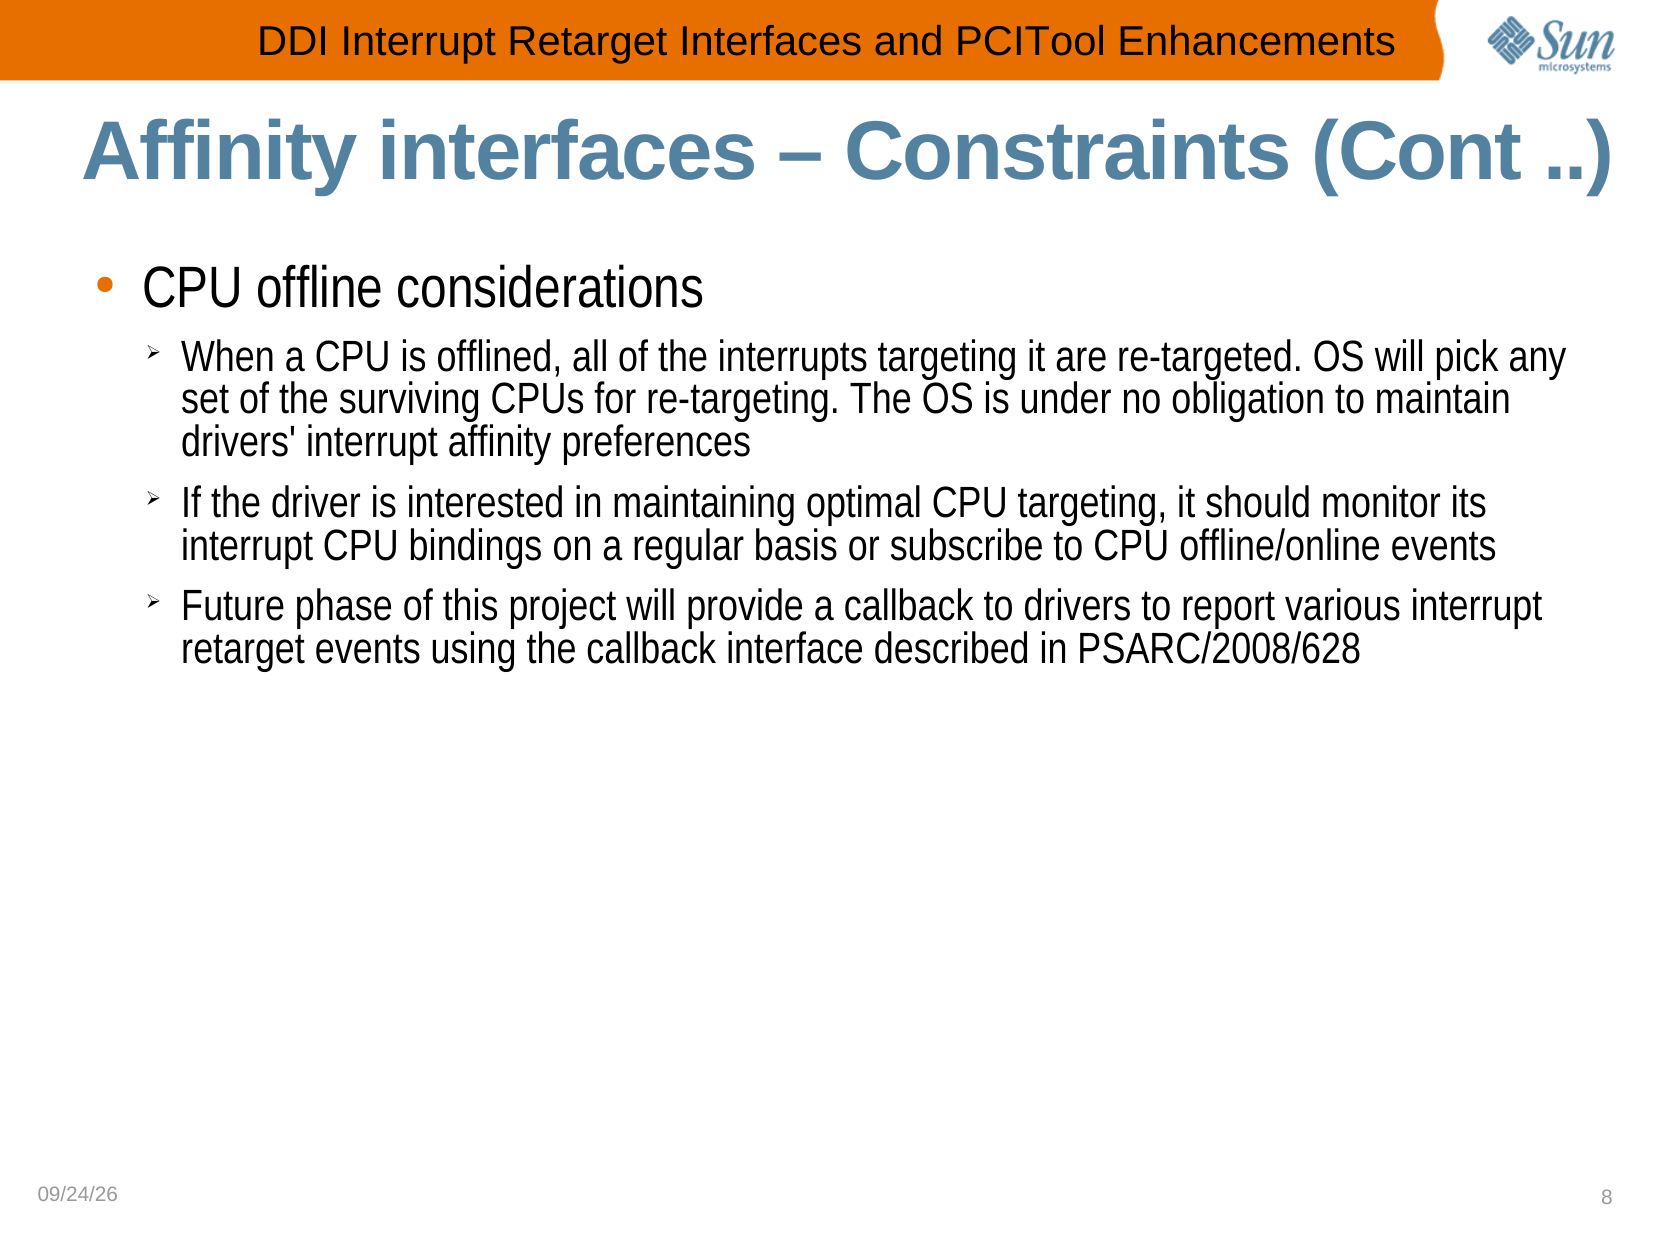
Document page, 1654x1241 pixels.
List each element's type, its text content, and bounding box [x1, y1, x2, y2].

picture [0, 0, 1654, 83]
title Affinity interfaces – Constraints (Cont ..) [81, 112, 1654, 252]
list CPU offline considerations When a CPU is offlined, all of the interrupts targeting it are re-targeted. OS will pick any set of the surviving CPUs for re-targeting. The OS is under no obligation to maintain drivers' interrupt affinity preferences If the driver is interested in maintaining optimal CPU targeting, it should monitor its interrupt CPU bindings on a regular basis or subscribe to CPU offline/online events Future phase of this project will provide a callback to drivers to report various interrupt retarget events using the callback interface described in PSARC/2008/628 [75, 262, 1613, 1126]
